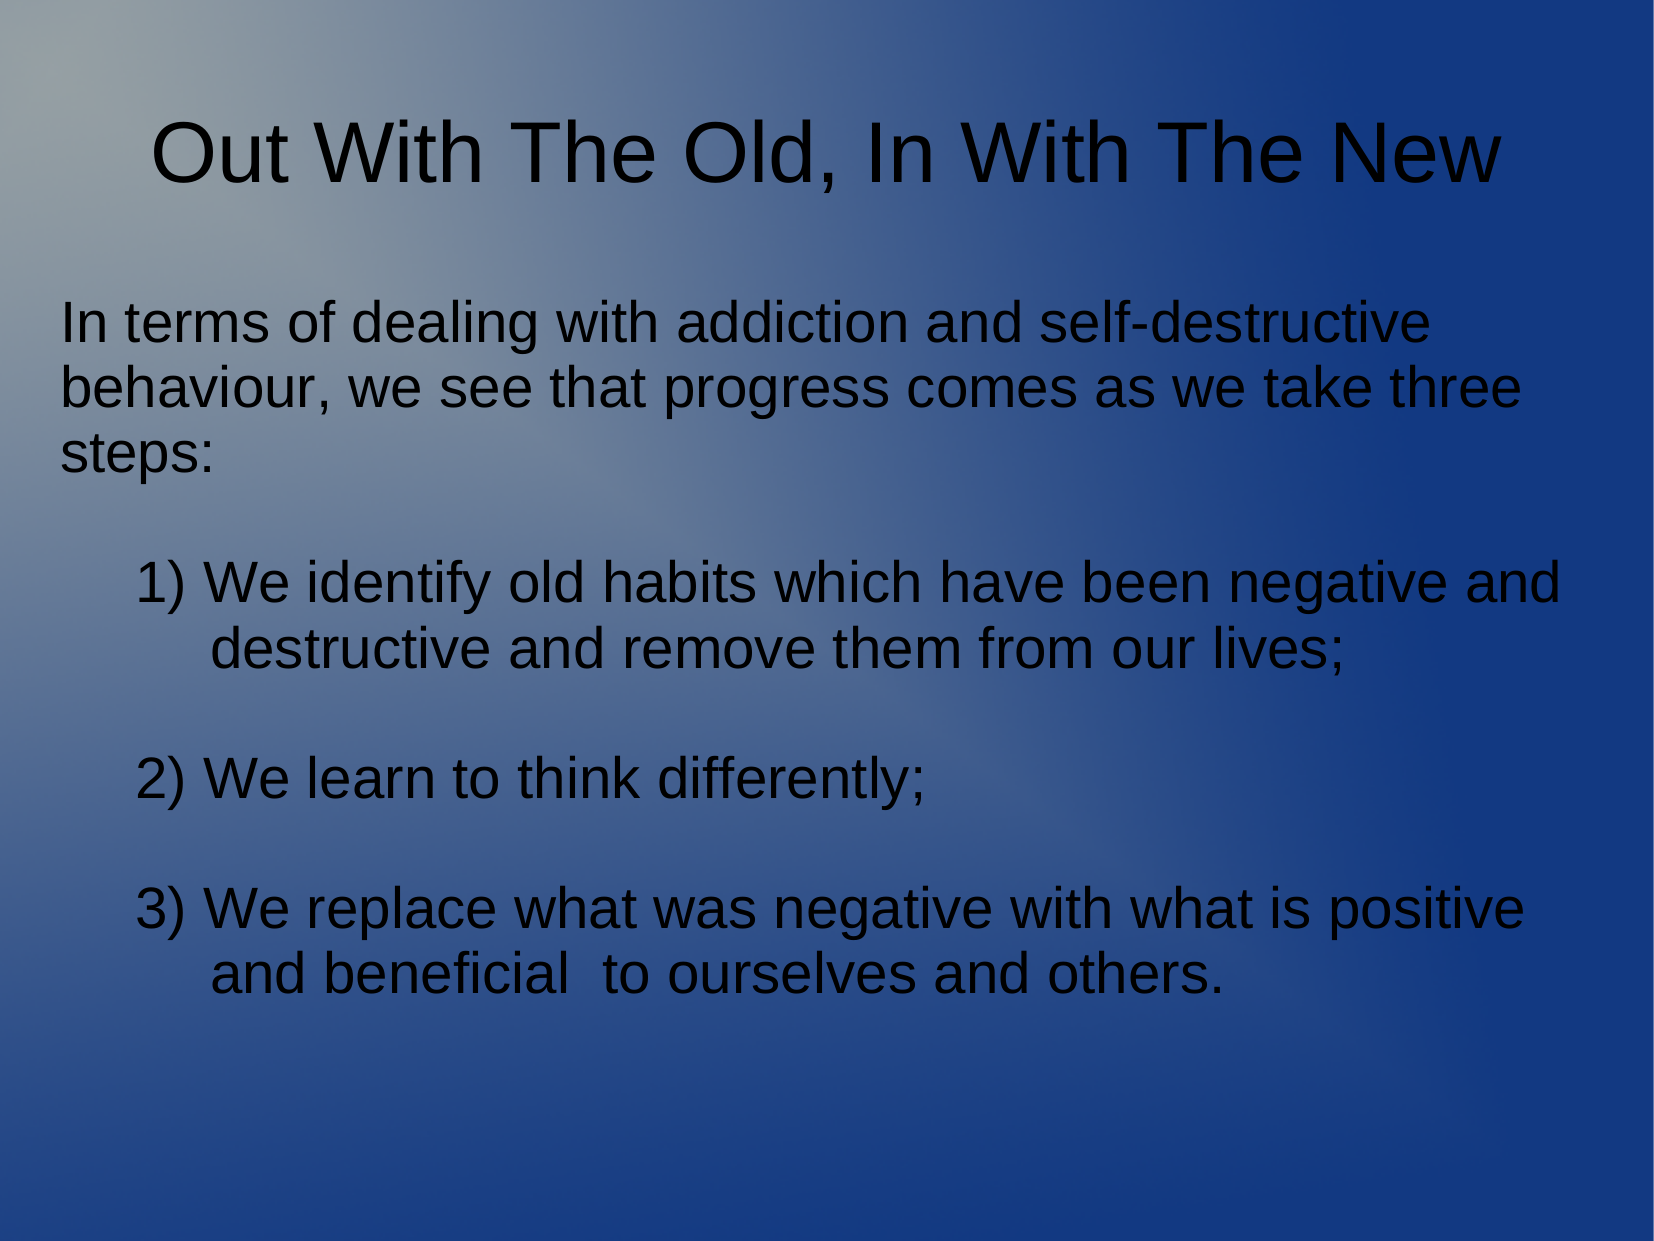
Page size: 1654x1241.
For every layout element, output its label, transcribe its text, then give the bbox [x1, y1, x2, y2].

picture [0, 0, 1654, 1241]
subtitle In terms of dealing with addiction and self-destructive behaviour, we see that progress comes as we take three steps: 1) We identify old habits which have been negative and destructive and remove them from our lives; 2) We learn to think differently; 3) We replace what was negative with what is positive and beneficial to ourselves and others. [60, 290, 1571, 1141]
title Out With The Old, In With The New [82, 49, 1571, 257]
